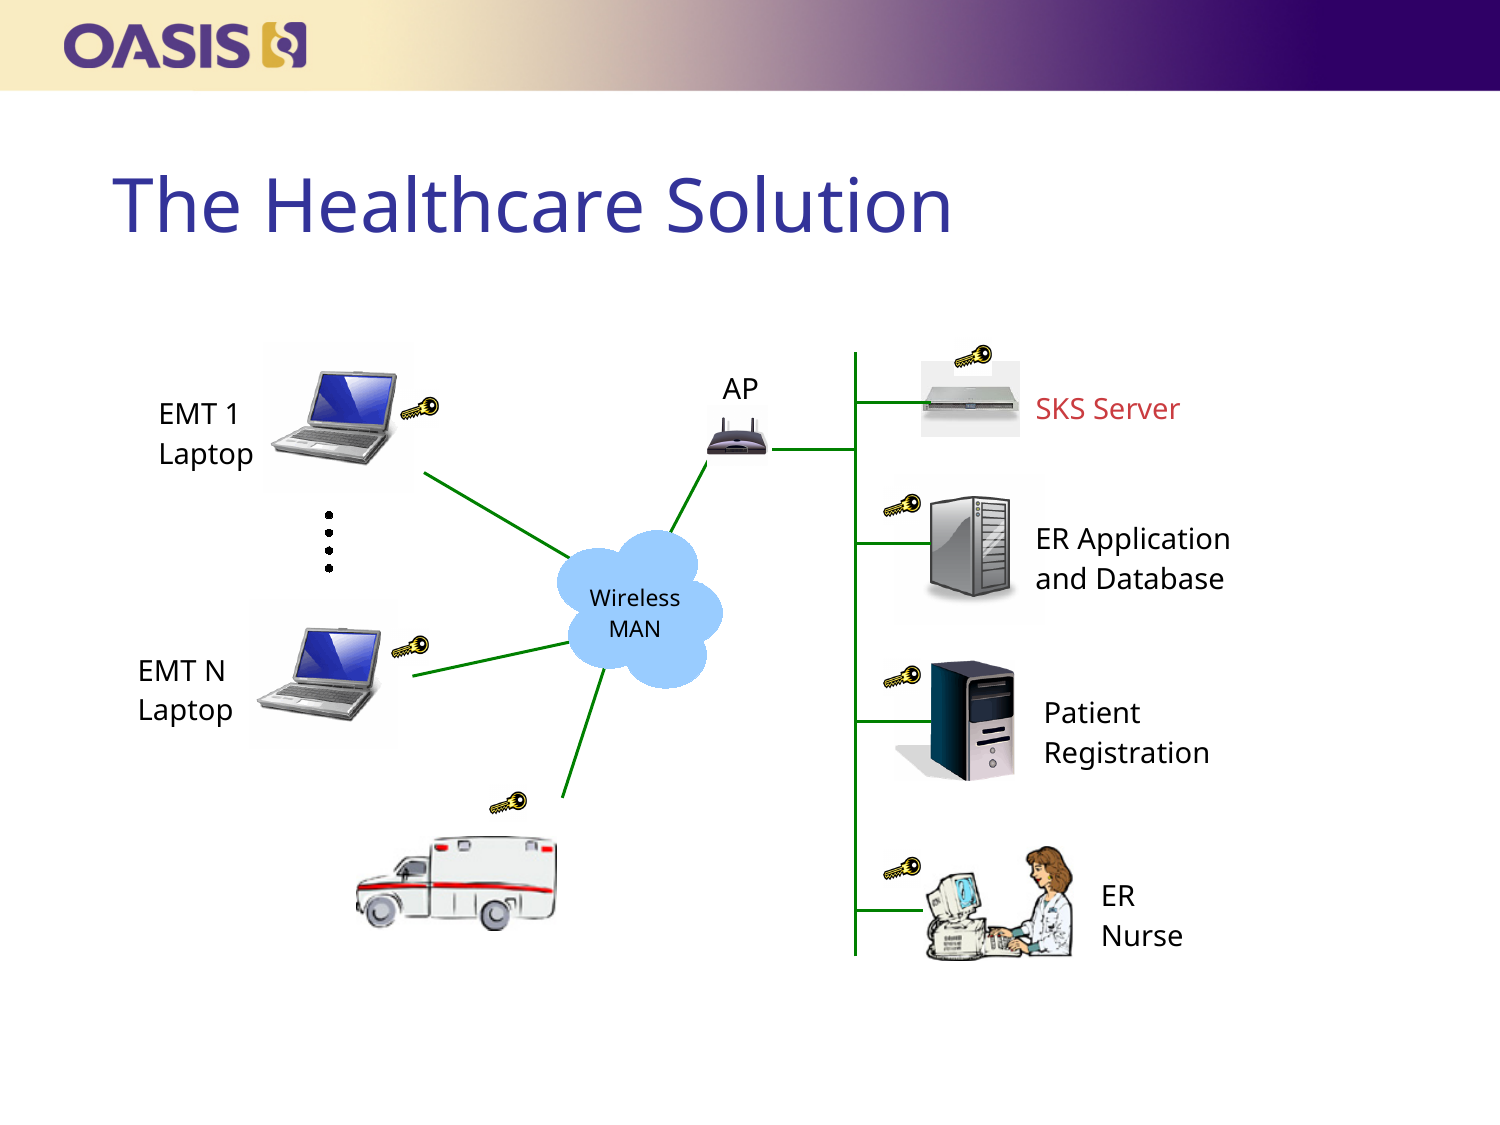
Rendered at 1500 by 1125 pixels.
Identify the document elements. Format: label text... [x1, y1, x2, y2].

text_box Patient Registration [1028, 685, 1215, 772]
text_box Wireless MAN [574, 574, 693, 651]
text_box [325, 511, 333, 519]
text_box [325, 529, 333, 537]
text_box AP [708, 361, 777, 412]
picture [0, 0, 1500, 1125]
text_box ER Application and Database [1020, 510, 1243, 597]
text_box [325, 546, 333, 555]
title The Healthcare Solution [112, 114, 1425, 303]
text_box SKS Server [1020, 380, 1204, 432]
text_box EMT N Laptop [122, 642, 253, 729]
text_box EMT 1 Laptop [143, 385, 263, 472]
text_box [557, 530, 723, 689]
text_box ER Nurse [1086, 868, 1194, 954]
text_box [325, 564, 333, 573]
